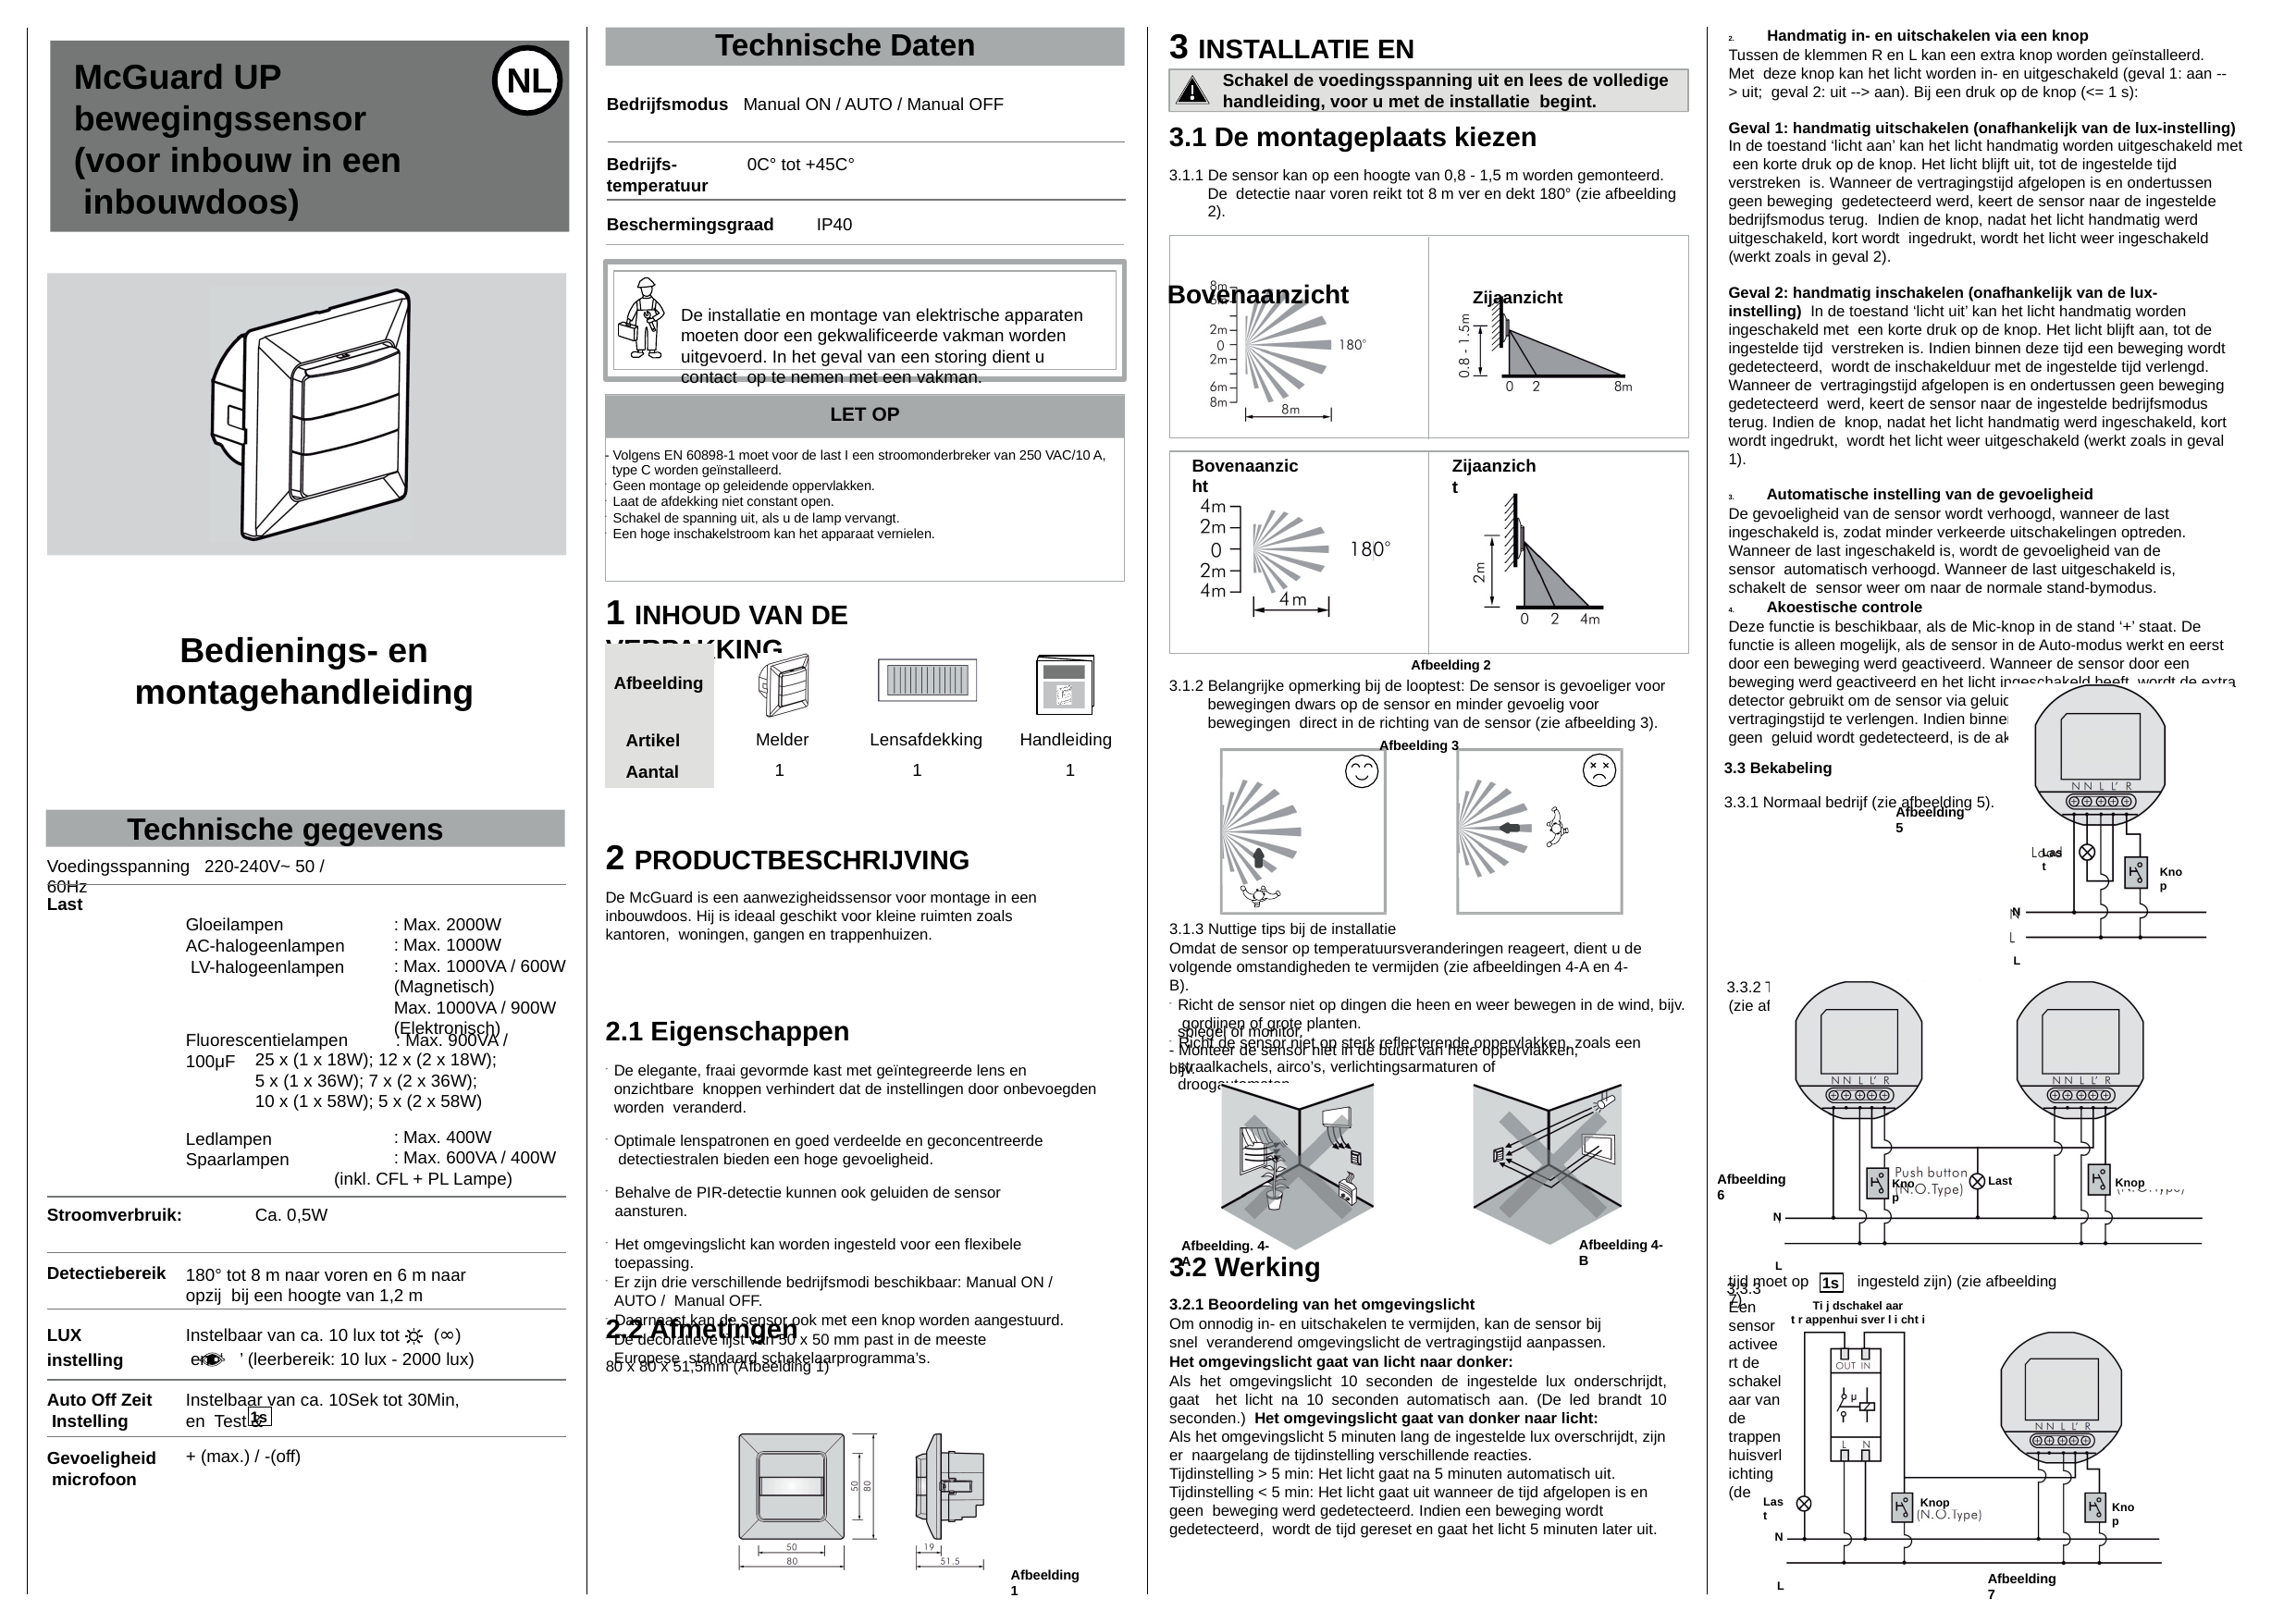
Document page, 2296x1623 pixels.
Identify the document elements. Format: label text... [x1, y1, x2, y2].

text_box 3.2.1 Beoordeling van het omgevingslicht Om onnodig in- en uitschakelen te vermijden, kan de sensor bij snel veranderend omgevingslicht de vertragingstijd aanpassen. Het omgevingslicht gaat van licht naar donker: Als het omgevingslicht 10 seconden de ingestelde lux onderschrijdt, gaat het licht na 10 seconden automatisch aan. (De led brandt 10 seconden.) Het omgevingslicht gaat van donker naar licht: Als het omgevingslicht 5 minuten lang de ingestelde lux overschrijdt, zijn er naargelang de tijdinstelling verschillende reacties. Tijdinstelling > 5 min: Het licht gaat na 5 minuten automatisch uit. Tijdinstelling < 5 min: Het licht gaat uit wanneer de tijd afgelopen is en geen beweging werd gedetecteerd. Indien een beweging wordt gedetecteerd, wordt de tijd gereset en gaat het licht 5 minuten later uit. [1167, 1294, 1686, 1538]
text_box Last [1987, 1169, 2025, 1187]
text_box Afbeelding 1 [1008, 1566, 1088, 1599]
text_box Instelbaar van ca. 10Sek tot 30Min, en Test & [183, 1389, 484, 1432]
table_cell Artikel [605, 725, 714, 758]
text_box : Max. 400W : Max. 600VA / 400W (inkl. CFL + PL Lampe) [332, 1125, 558, 1189]
text_box Knop [1890, 1175, 1921, 1204]
text_box Afbeelding. 4-A [1179, 1236, 1276, 1270]
table_header [714, 644, 851, 725]
text_box + (max.) / -(off) [183, 1445, 303, 1467]
text_box Knop [1914, 1490, 1997, 1510]
text_box straalkachels, airco’s, verlichtingsarmaturen of droogautomaten. [1176, 1056, 1617, 1094]
text_box [2008, 683, 2239, 946]
text_box [1219, 754, 1387, 916]
text_box Zijaanzicht [1450, 455, 1537, 498]
text_box Gevoeligheid microfoon [44, 1446, 158, 1490]
text_box [758, 653, 810, 718]
text_box [1043, 665, 1085, 679]
table_cell Melder [714, 725, 851, 758]
text_box 2.1 Eigenschappen De elegante, fraai gevormde kast met geïntegreerde lens en onzichtbare knoppen verhindert dat de instellingen door onbevoegden worden veranderd. Optimale lenspatronen en goed verdeelde en geconcentreerde detectiestralen bieden een hoge gevoeligheid. Behalve de PIR-detectie kunnen ook geluiden de sensor aansturen. Het omgevingslicht kan worden ingesteld voor een flexibele toepassing. Er zijn drie verschillende bedrijfsmodi beschikbaar: Manual ON / AUTO / Manual OFF. Daarnaast kan de sensor ook met een knop worden aangestuurd. De decoratieve lijst van 50 x 50 mm past in de meeste Europese standaard schakelaarprogramma’s. [603, 1014, 1113, 1367]
text_box [737, 1432, 987, 1573]
text_box [1472, 492, 1606, 626]
table_cell 1 [1001, 758, 1124, 788]
text_box [1043, 682, 1085, 708]
text_box 3 INSTALLATIE EN BEDRADING [1167, 23, 1583, 98]
text_box 3.1 De montageplaats kiezen 3.1.1 De sensor kan op een hoogte van 0,8 - 1,5 m worden gemonteerd. De detectie naar voren reikt tot 8 m ver en dekt 180° (zie afbeelding 2). Bovenaanzicht Zijaanzicht [1167, 118, 1689, 309]
text_box Afbeelding 2 3.1.2 Belangrijke opmerking bij de looptest: De sensor is gevoeliger voor bewegingen dwars op de sensor en minder gevoelig voor bewegingen direct in de richting van de sensor (zie afbeelding 3). Afbeelding 3 [1167, 657, 1688, 754]
text_box N L 3.3.3 Een sensor activeert de schakelaar van de trappenhuisverlichting (de [1726, 1199, 2242, 1501]
text_box 3.2 Werking [1167, 1249, 1323, 1283]
text_box [1191, 496, 1392, 621]
text_box Last [44, 893, 85, 915]
text_box N L [1772, 1519, 1786, 1592]
text_box [878, 658, 978, 702]
text_box NL [506, 57, 555, 100]
text_box [1785, 1330, 2194, 1567]
text_box 25 x (1 x 18W); 12 x (2 x 18W); 5 x (1 x 36W); 7 x (2 x 36W); 10 x (1 x 58W); 5 x (2 x 58W) [253, 1048, 498, 1112]
text_box Knop [2114, 1160, 2202, 1189]
text_box N L 3.3.2 Twee sensoren schakelen een last (zie afbeelding 6). [1726, 893, 2133, 1014]
text_box Afbeelding 6 [1715, 1170, 1795, 1203]
table_header Afbeelding [605, 644, 714, 725]
text_box Handmatig in- en uitschakelen via een knop Tussen de klemmen R en L kan een extra knop worden geïnstalleerd. Met deze knop kan het licht worden in- en uitgeschakeld (geval 1: aan --> uit; geval 2: uit --> aan). Bij een druk op de knop (<= 1 s): Geval 1: handmatig uitschakelen (onafhankelijk van de lux-instelling) In de toestand ‘licht aan’ kan het licht handmatig worden uitgeschakeld met een korte druk op de knop. Het licht blijft uit, tot de ingestelde tijd verstreken is. Wanneer de vertragingstijd afgelopen is en ondertussen geen beweging gedetecteerd werd, keert de sensor naar de ingestelde bedrijfsmodus terug. Indien de knop, nadat het licht handmatig werd uitgeschakeld, kort wordt ingedrukt, wordt het licht weer ingeschakeld (werkt zoals in geval 2). Geval 2: handmatig inschakelen (onafhankelijk van de lux-instelling) In de toestand ‘licht uit’ kan het licht handmatig worden ingeschakeld met een korte druk op de knop. Het licht blijft aan, tot de ingestelde tijd verstreken is. Indien binnen deze tijd een beweging wordt gedetecteerd, wordt de inschakelduur met de ingestelde tijd verlengd. Wanneer de vertragingstijd afgelopen is en ondertussen geen beweging gedetecteerd werd, keert de sensor naar de ingestelde bedrijfsmodus terug. Indien de knop, nadat het licht handmatig werd ingeschakeld, kort wordt ingedrukt, wordt het licht weer uitgeschakeld (werkt zoals in geval 1). Automatische instelling van de gevoeligheid De gevoeligheid van de sensor wordt verhoogd, wanneer de last ingeschakeld is, zodat minder verkeerde uitschakelingen optreden. Wanneer de last ingeschakeld is, wordt de gevoeligheid van de sensor automatisch verhoogd. Wanneer de last uitgeschakeld is, schakelt de sensor weer om naar de normale stand-bymodus. Akoestische controle Deze functie is beschikbaar, als de Mic-knop in de stand ‘+’ staat. De functie is alleen mogelijk, als de sensor in de Auto-modus werkt en eerst door een beweging werd geactiveerd. Wanneer de sensor door een beweging werd geactiveerd en het licht ingeschakeld heeft, wordt de extra detector gebruikt om de sensor via geluiden te activeren en zo de vertragingstijd te verlengen. Indien binnen 8 s na de eerste aansturing geen geluid wordt gedetecteerd, is de akoestische detector niet actief. 3.3 Bekabeling 3.3.1 Normaal bedrijf (zie afbeelding 5). [1722, 25, 2249, 811]
table_cell Aantal [605, 758, 714, 788]
text_box Bedrijfsmodus Manual ON / AUTO / Manual OFF Bedrijfs- 0C° tot +45C° temperatuur Beschermingsgraad IP40 De installatie en montage van elektrische apparaten moeten door een gekwalificeerde vakman worden uitgevoerd. In het geval van een storing dient u contact op te nemen met een vakman. [604, 92, 1117, 387]
text_box Afbeelding 5 [1894, 803, 1973, 836]
text_box 2.2 Afmetingen 80 x 80 x 51,5mm (Afbeelding 1) [603, 1311, 831, 1375]
text_box [1206, 309, 1368, 424]
text_box [1472, 1083, 1623, 1246]
text_box [208, 1356, 214, 1363]
text_box Stroomverbruik: [44, 1203, 184, 1225]
table_cell Handleiding [1001, 725, 1124, 758]
table_cell Lensafdekking [851, 725, 1001, 758]
text_box Last [1761, 1494, 1785, 1523]
text_box 1 INHOUD VAN DE VERPAKKING [603, 589, 1031, 664]
text_box [1456, 754, 1623, 916]
text_box 1s [248, 1407, 272, 1426]
text_box Knop [2110, 1500, 2142, 1529]
text_box Voedingsspanning 220-240V~ 50 / 60Hz [44, 855, 370, 897]
text_box Geen montage op geleidende oppervlakken. Laat de afdekking niet constant open. Schakel de spanning uit, als u de lamp vervangt. Een hoge inschakelstroom kan het apparaat vernielen. [602, 476, 942, 542]
text_box LET OP [828, 401, 902, 425]
table_cell 1 [851, 758, 1001, 788]
text_box Auto Off Zeit Instelling [44, 1389, 154, 1432]
text_box [1220, 1083, 1376, 1251]
text_box Ti j dschakel aar t r appenhui sver l i cht i ng [1786, 1298, 1930, 1330]
text_box Bedienings- en montagehandleiding [132, 627, 476, 711]
text_box [605, 27, 1125, 66]
text_box Ca. 0,5W [253, 1203, 330, 1225]
text_box : Max. 2000W : Max. 1000W : Max. 1000VA / 600W (Magnetisch) Max. 1000VA / 900W (Elektronisch) [391, 913, 568, 1039]
text_box - Volgens EN 60898-1 moet voor de last I een stroomonderbreker van 250 VAC/10 A, [602, 447, 1115, 463]
text_box 3.1.3 Nuttige tips bij de installatie Omdat de sensor op temperatuursveranderingen reageert, dient u de volgende omstandigheden te vermijden (zie afbeeldingen 4-A en 4-B). Richt de sensor niet op dingen die heen en weer bewegen in de wind, bijv. gordijnen of grote planten. Richt de sensor niet op sterk reflecterende oppervlakken, zoals een [1167, 918, 1687, 1051]
text_box Ledlampen Spaarlampen [183, 1127, 291, 1170]
text_box Schakel de voedingsspanning uit en lees de volledige handleiding, voor u met de installatie begint. [1169, 69, 1688, 112]
text_box Afbeelding 7 [1985, 1569, 2065, 1603]
text_box Last [2040, 844, 2067, 873]
text_box Instelbaar van ca. 10 lux tot (∞) en ‘ ’ (leerbereik: 10 lux - 2000 lux) [183, 1319, 484, 1370]
text_box LUX instelling [44, 1324, 126, 1370]
text_box Gloeilampen AC-halogeenlampen LV-halogeenlampen [183, 913, 346, 977]
text_box spiegel of monitor. - Monteer de sensor niet in de buurt van hete oppervlakken, bijv. [1167, 1022, 1611, 1078]
text_box [47, 273, 567, 556]
table_header [1001, 644, 1124, 725]
text_box Technische Daten [713, 25, 979, 63]
text_box Technische gegevens [45, 809, 565, 847]
table_header [851, 644, 1001, 725]
text_box Detectiebereik [44, 1261, 168, 1283]
text_box Knop [2157, 864, 2190, 892]
text_box [50, 40, 570, 232]
text_box 2 PRODUCTBESCHRIJVING De McGuard is een aanwezigheidssensor voor montage in een inbouwdoos. Hij is ideaal geschikt voor kleine ruimten zoals kantoren, woningen, gangen en trappenhuizen. [603, 835, 1081, 943]
text_box McGuard UP bewegingssensor (voor inbouw in een inbouwdoos) [73, 55, 404, 222]
text_box [1457, 309, 1636, 394]
text_box type C worden geïnstalleerd. [610, 461, 786, 476]
text_box Bovenaanzicht [1190, 454, 1308, 497]
text_box [1770, 981, 2207, 1199]
text_box Fluorescentielampen : Max. 900VA / 100μF [183, 1028, 562, 1071]
text_box 180° tot 8 m naar voren en 6 m naar opzij bij een hoogte van 1,2 m [183, 1263, 508, 1306]
text_box Afbeelding 4-B [1576, 1236, 1670, 1269]
table_cell 1 [714, 758, 851, 788]
text_box [605, 395, 1125, 438]
